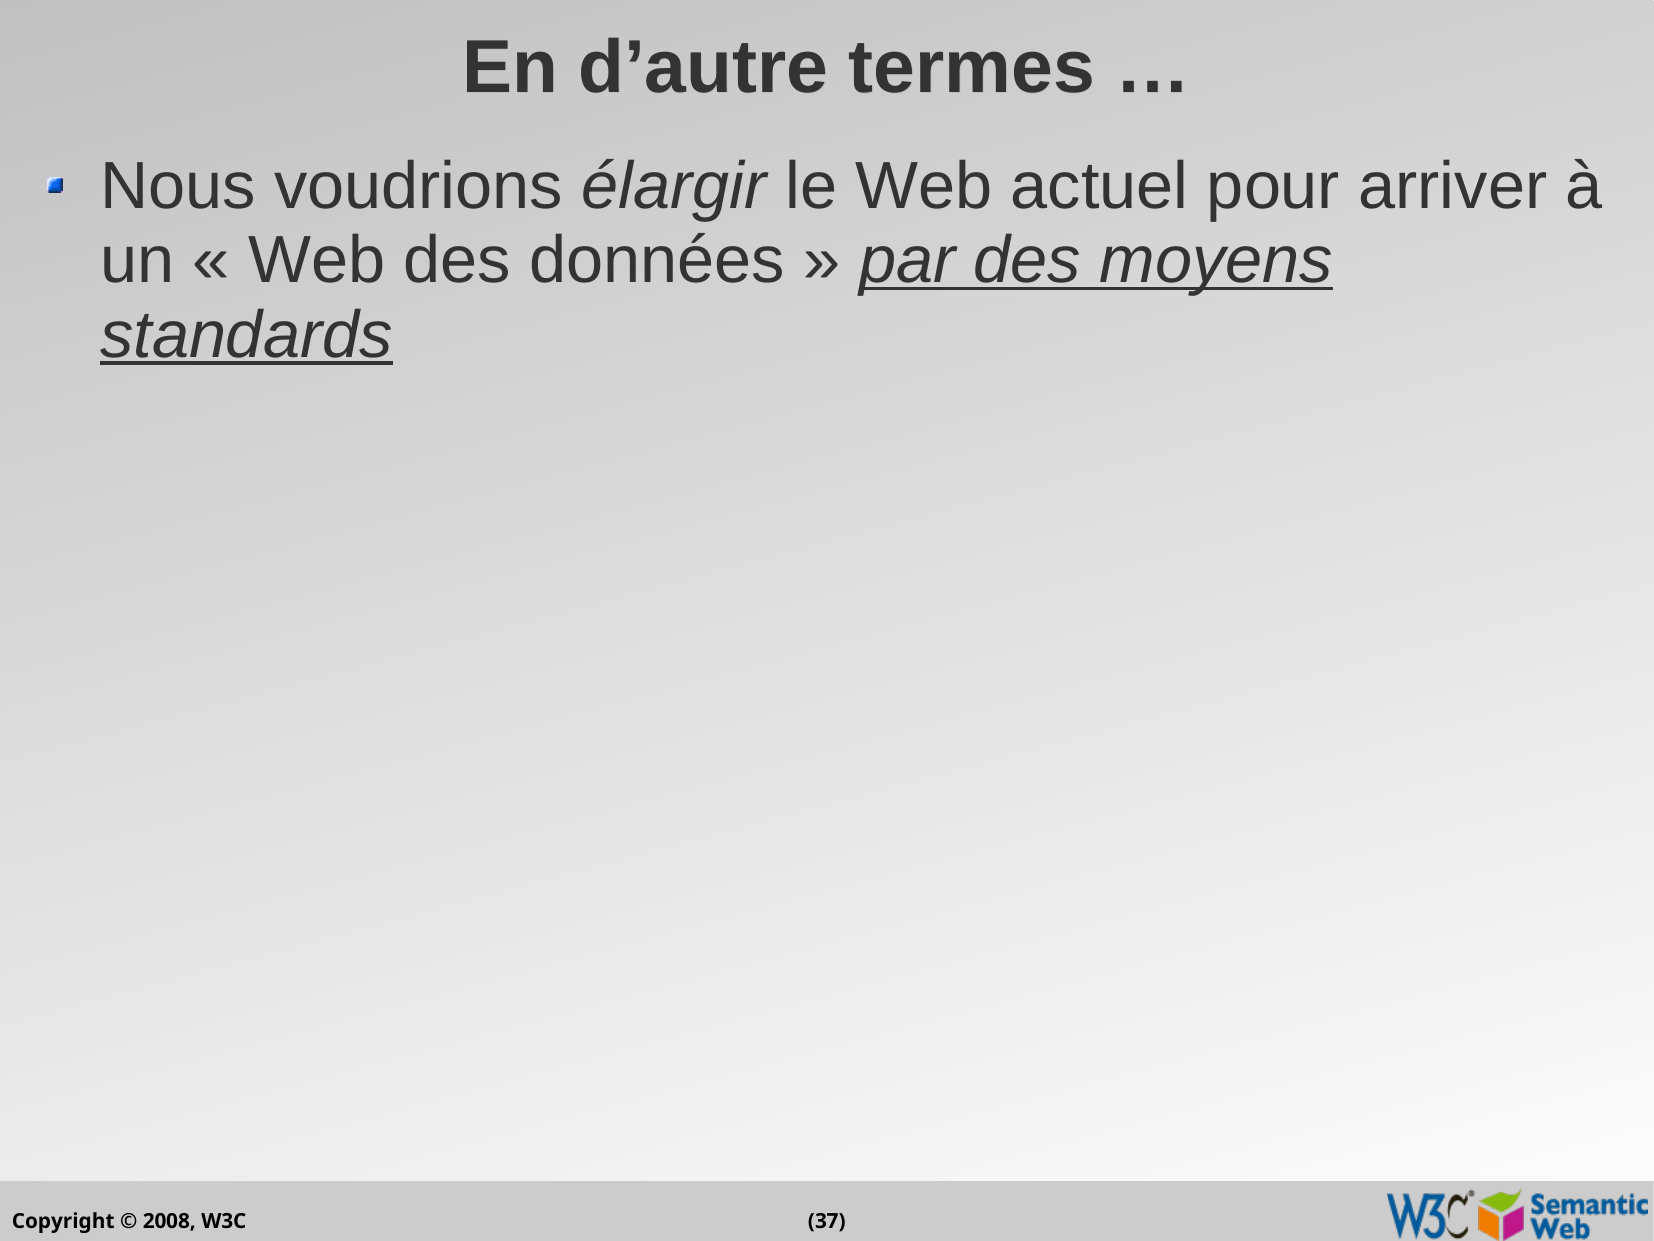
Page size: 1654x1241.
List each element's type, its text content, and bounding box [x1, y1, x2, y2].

list Nous voudrions élargir le Web actuel pour arriver à un « Web des données » par des moyens standards [29, 147, 1624, 1134]
title En d’autre termes … [0, 5, 1654, 125]
picture [1387, 1187, 1648, 1241]
